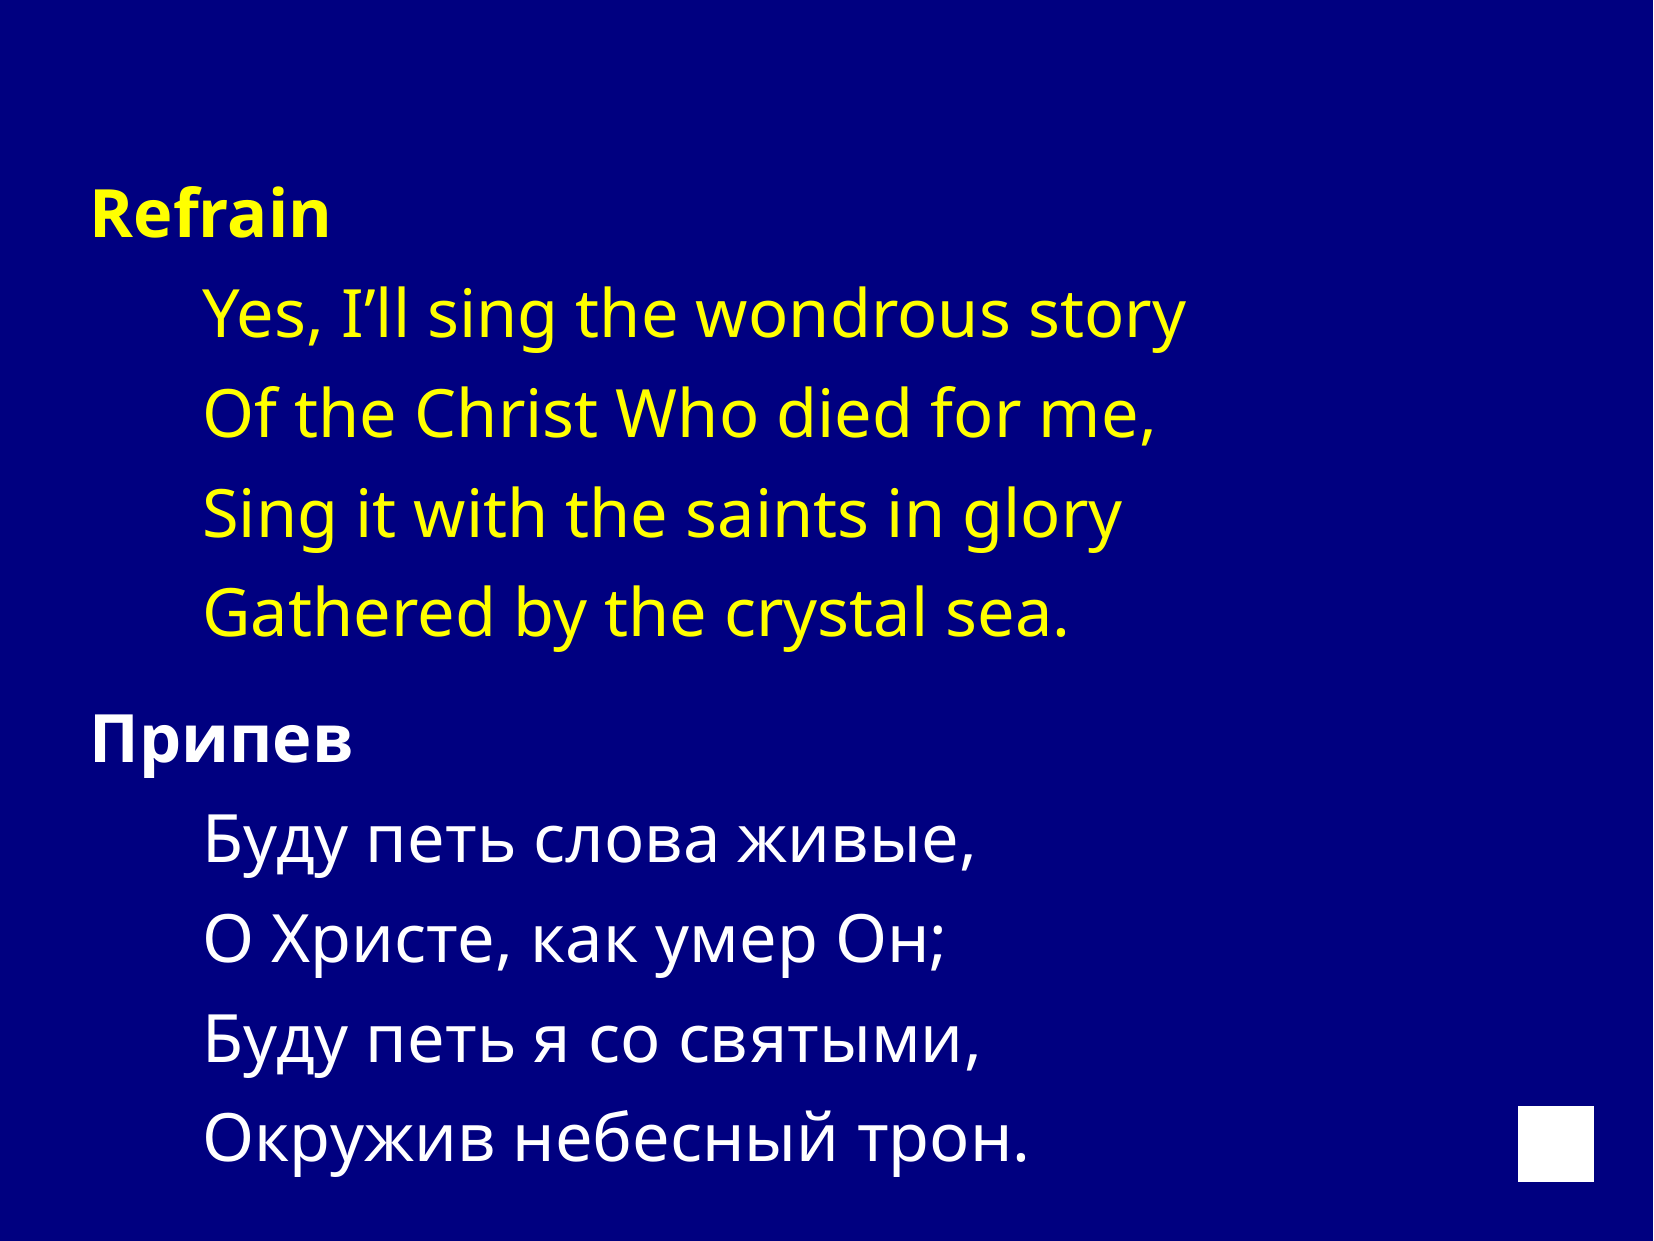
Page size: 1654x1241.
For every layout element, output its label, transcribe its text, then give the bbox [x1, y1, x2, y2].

text_box Припев Буду петь слова живые, О Христе, как умер Он; Буду петь я со святыми, Окружив небесный трон. [75, 675, 1576, 1163]
text_box Refrain Yes, I’ll sing the wondrous story Of the Christ Who died for me, Sing it with the saints in glory Gathered by the crystal sea. [75, 150, 1576, 638]
text_box [1518, 1106, 1594, 1182]
